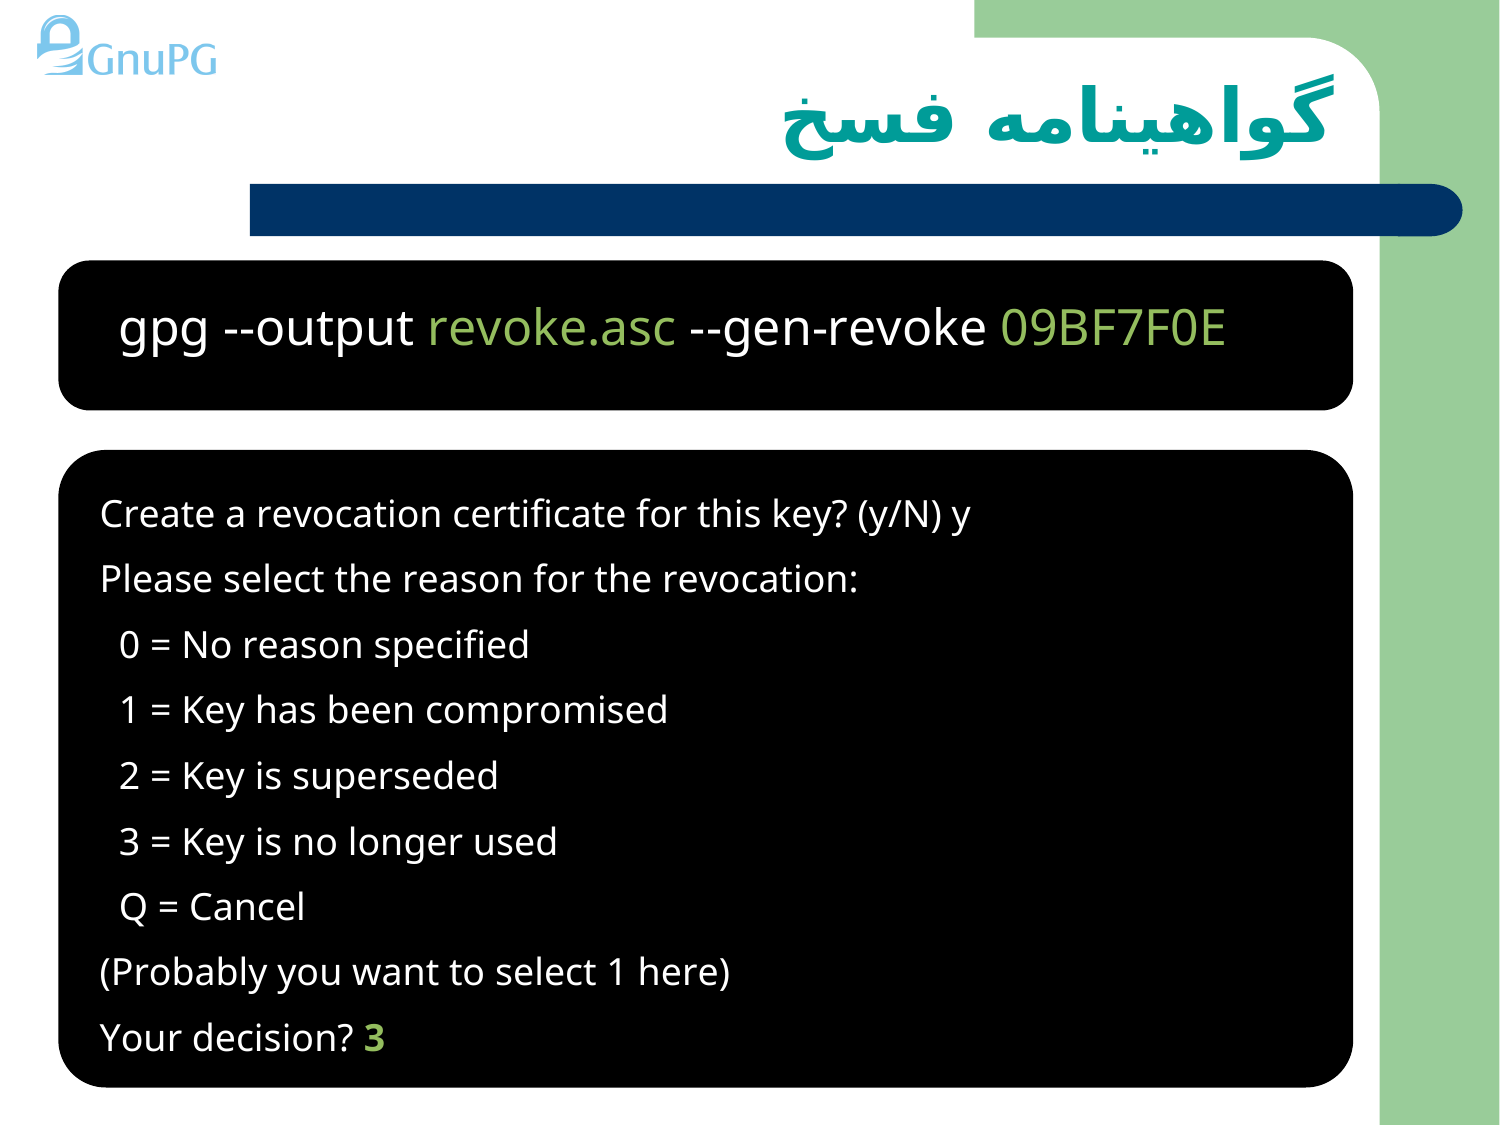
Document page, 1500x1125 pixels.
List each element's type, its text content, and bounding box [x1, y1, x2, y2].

text_box [58, 449, 1354, 1088]
list Create a revocation certificate for this key? (y/N) y Please select the reason for the revocation: 0 = No reason specified 1 = Key has been compromised 2 = Key is superseded 3 = Key is no longer used Q = Cancel (Probably you want to select 1 here) Your decision? 3 [96, 487, 1313, 1051]
title گواهینامه فسخ [11, 37, 1335, 201]
list gpg --output revoke.asc --gen-revoke 09BF7F0E [102, 292, 1319, 380]
text_box [58, 260, 1354, 411]
